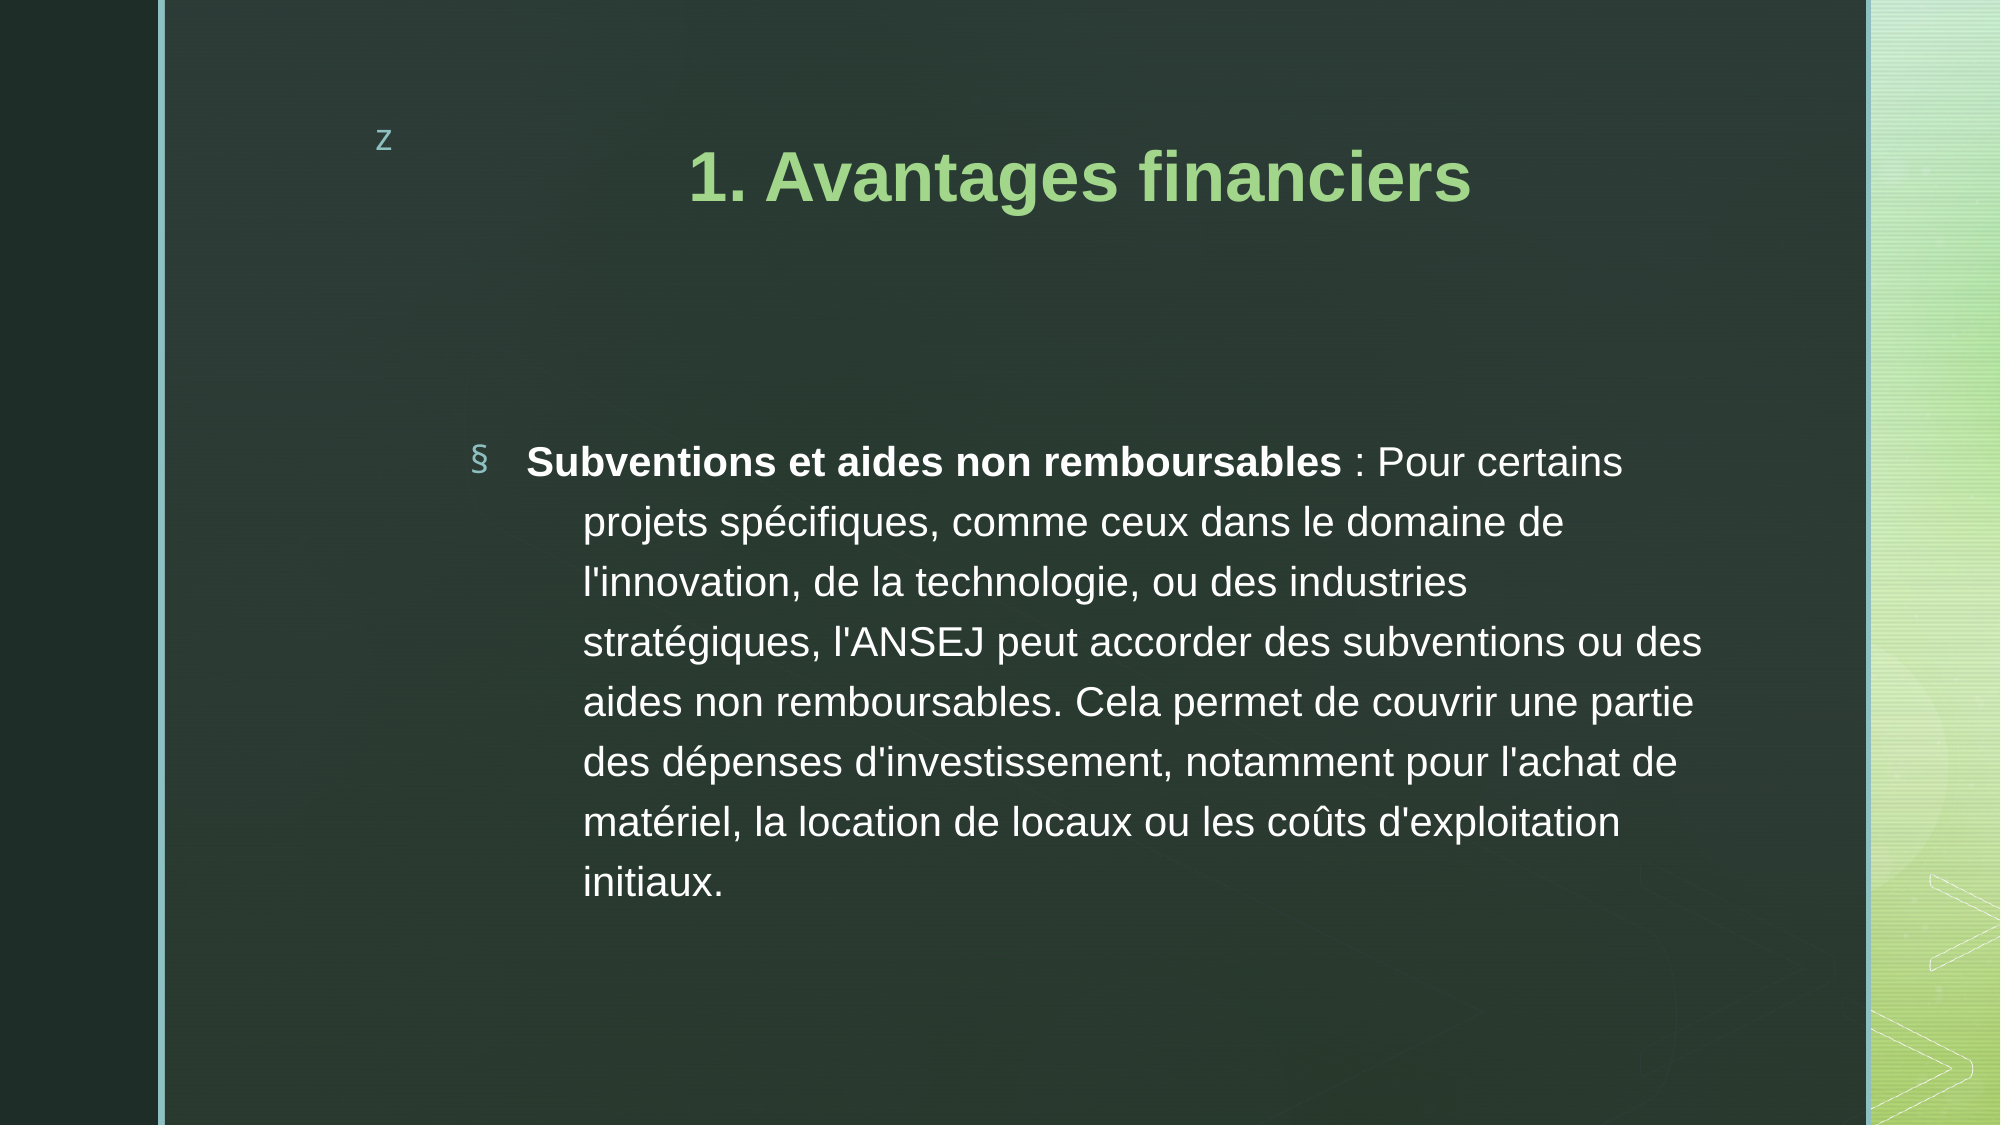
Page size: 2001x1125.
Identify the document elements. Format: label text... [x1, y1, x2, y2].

title 1. Avantages financiers [428, 132, 1734, 310]
list Subventions et aides non remboursables : Pour certains projets spécifiques, comme ceux dans le domaine de l'innovation, de la technologie, ou des industries stratégiques, l'ANSEJ peut accorder des subventions ou des aides non remboursables. Cela permet de couvrir une partie des dépenses d'investissement, notamment pour l'achat de matériel, la location de locaux ou les coûts d'exploitation initiaux. [454, 336, 1734, 993]
